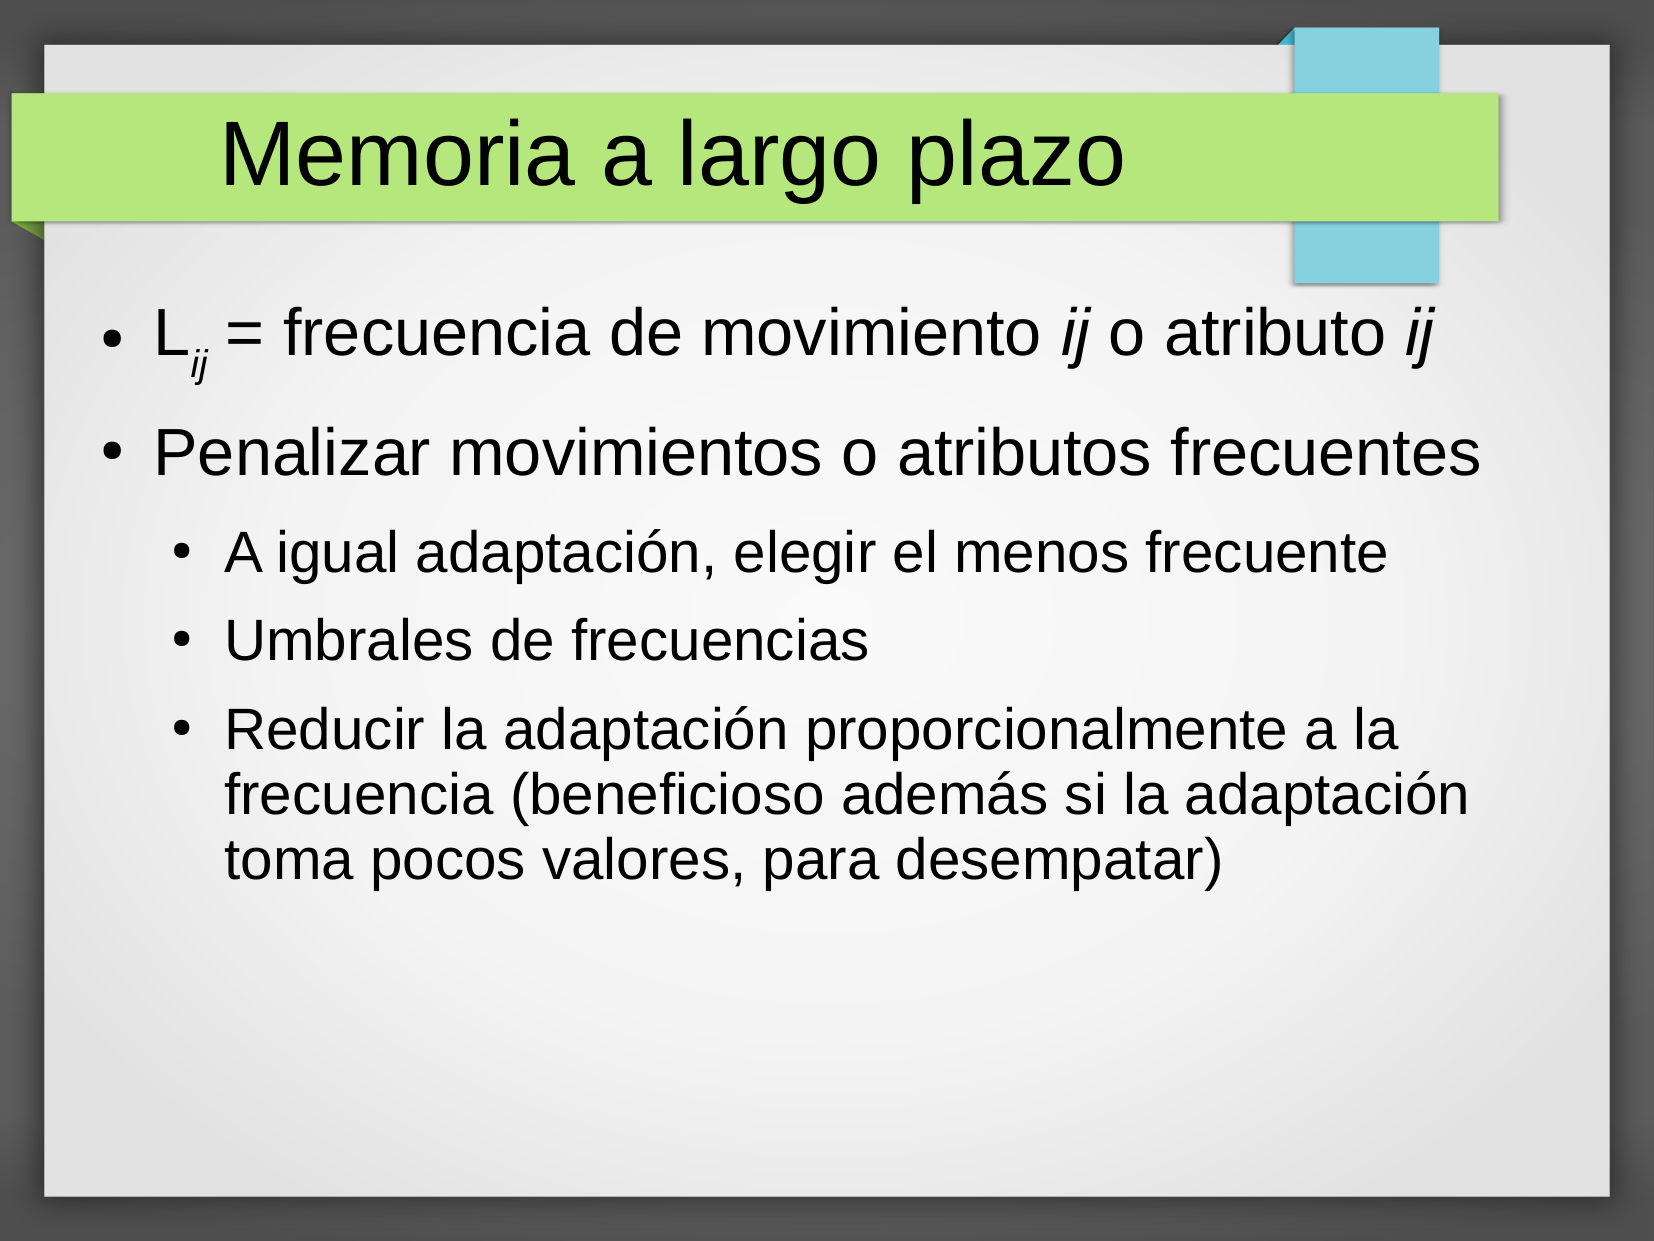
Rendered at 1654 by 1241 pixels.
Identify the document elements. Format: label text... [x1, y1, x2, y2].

title Memoria a largo plazo [82, 94, 1264, 213]
picture [0, 0, 1654, 1241]
list Lij = frecuencia de movimiento ij o atributo ij Penalizar movimientos o atributos frecuentes A igual adaptación, elegir el menos frecuente Umbrales de frecuencias Reducir la adaptación proporcionalmente a la frecuencia (beneficioso además si la adaptación toma pocos valores, para desempatar) [82, 295, 1571, 1015]
